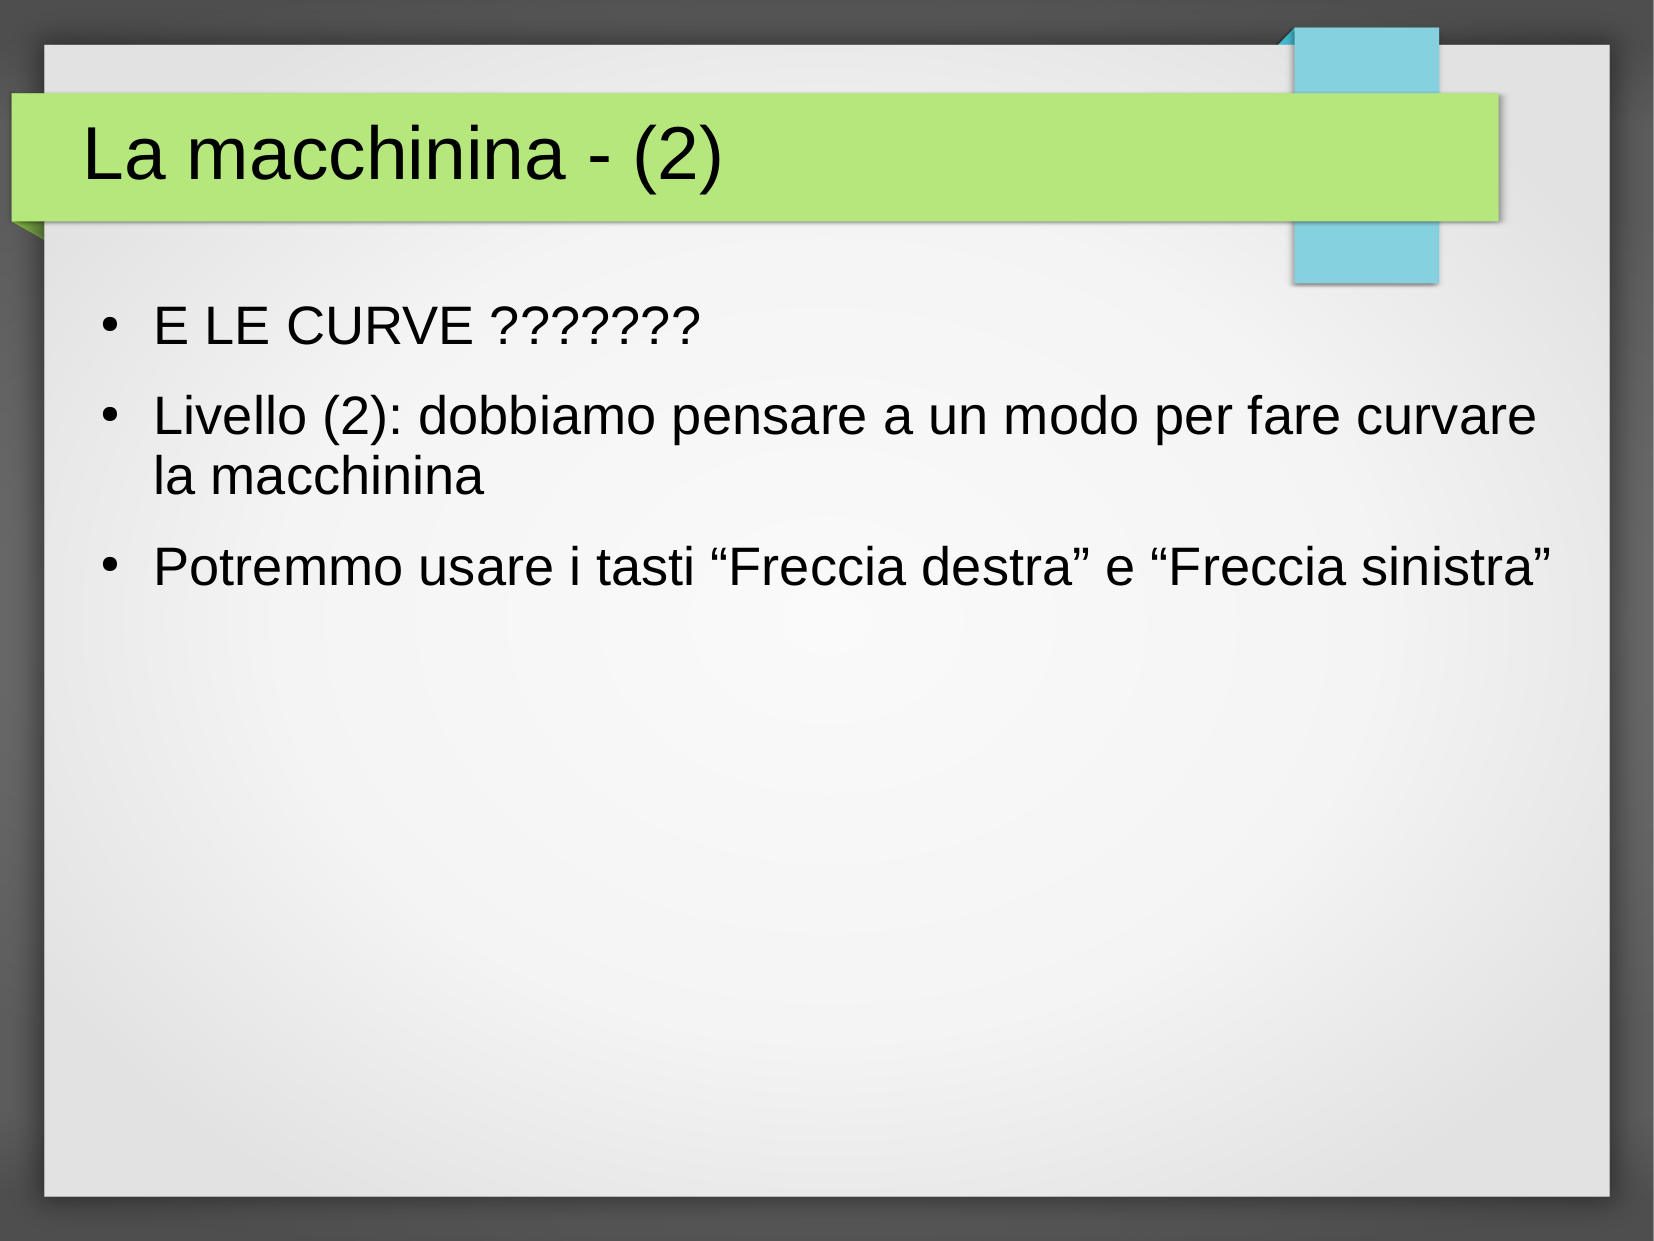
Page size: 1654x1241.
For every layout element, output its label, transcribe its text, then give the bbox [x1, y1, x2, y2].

title La macchinina - (2) [82, 94, 1264, 213]
picture [0, 0, 1654, 1241]
list E LE CURVE ??????? Livello (2): dobbiamo pensare a un modo per fare curvare la macchinina Potremmo usare i tasti “Freccia destra” e “Freccia sinistra” [82, 295, 1571, 1015]
